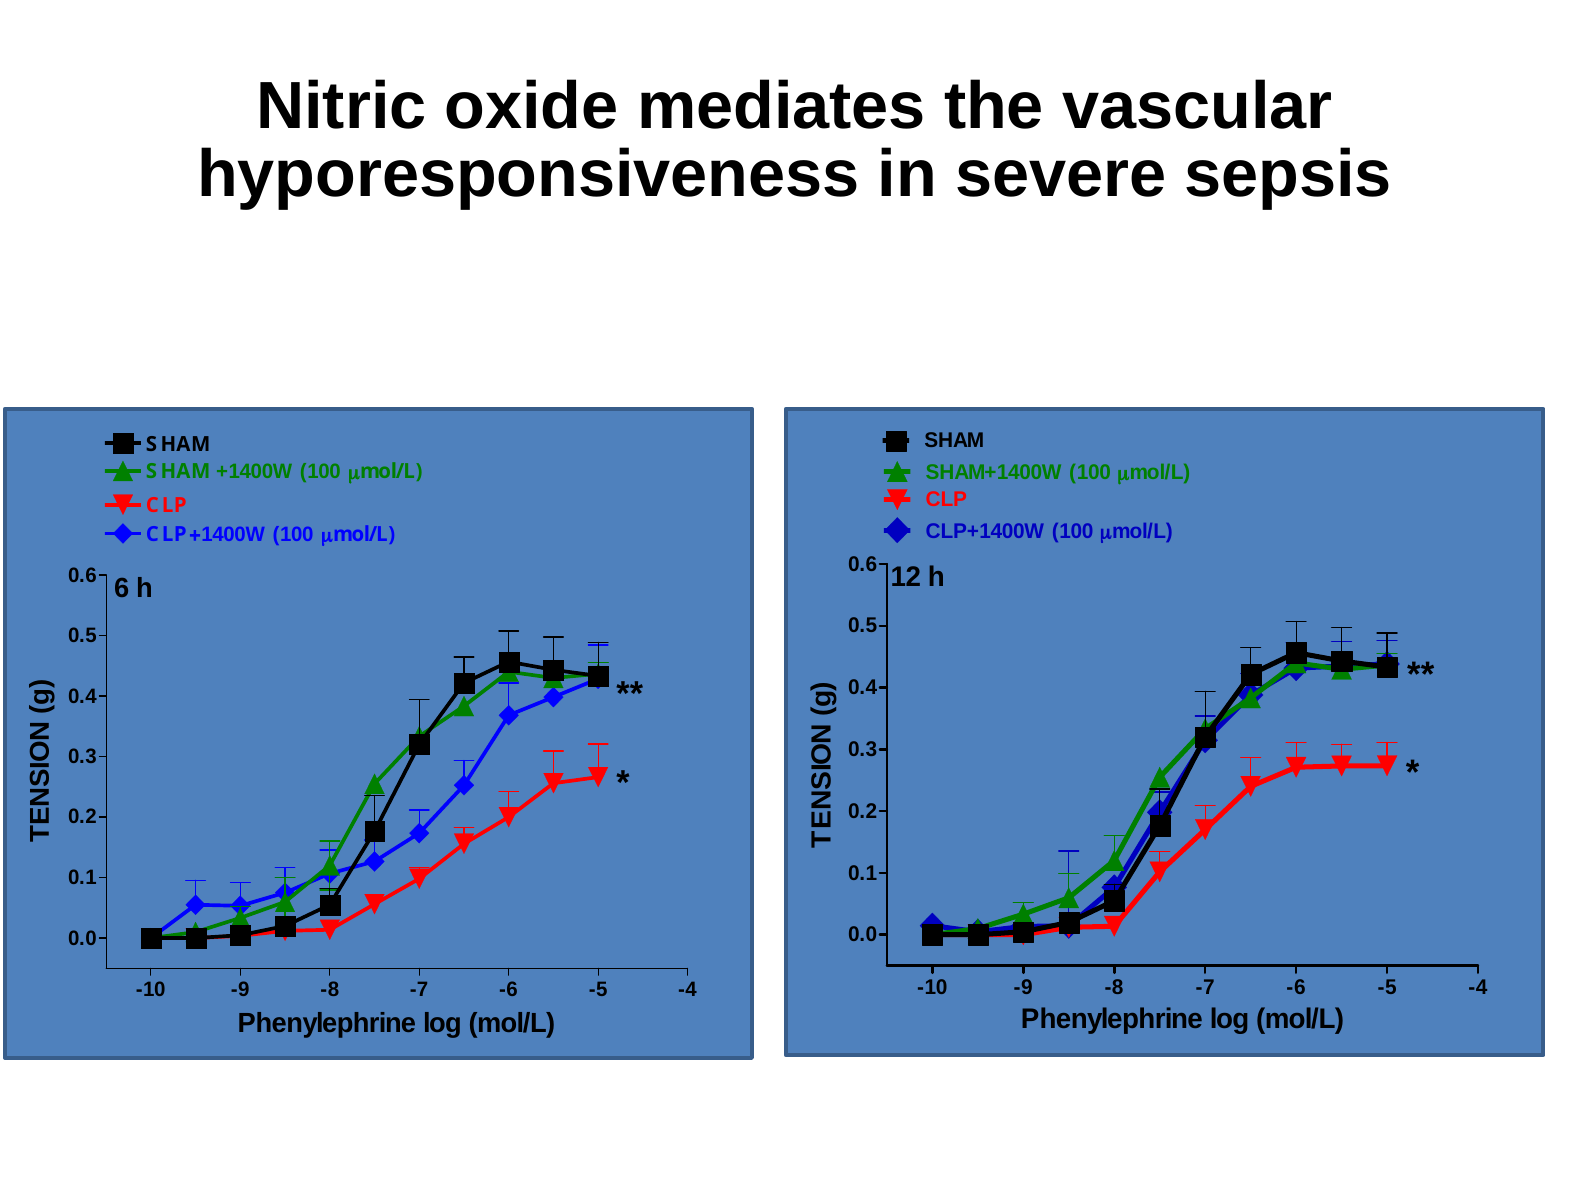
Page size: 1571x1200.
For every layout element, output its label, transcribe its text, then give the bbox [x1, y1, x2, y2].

text_box Nitric oxide mediates the vascular hyporesponsiveness in severe sepsis [52, 68, 1538, 219]
chart [7, 410, 750, 1056]
chart [788, 410, 1542, 1053]
